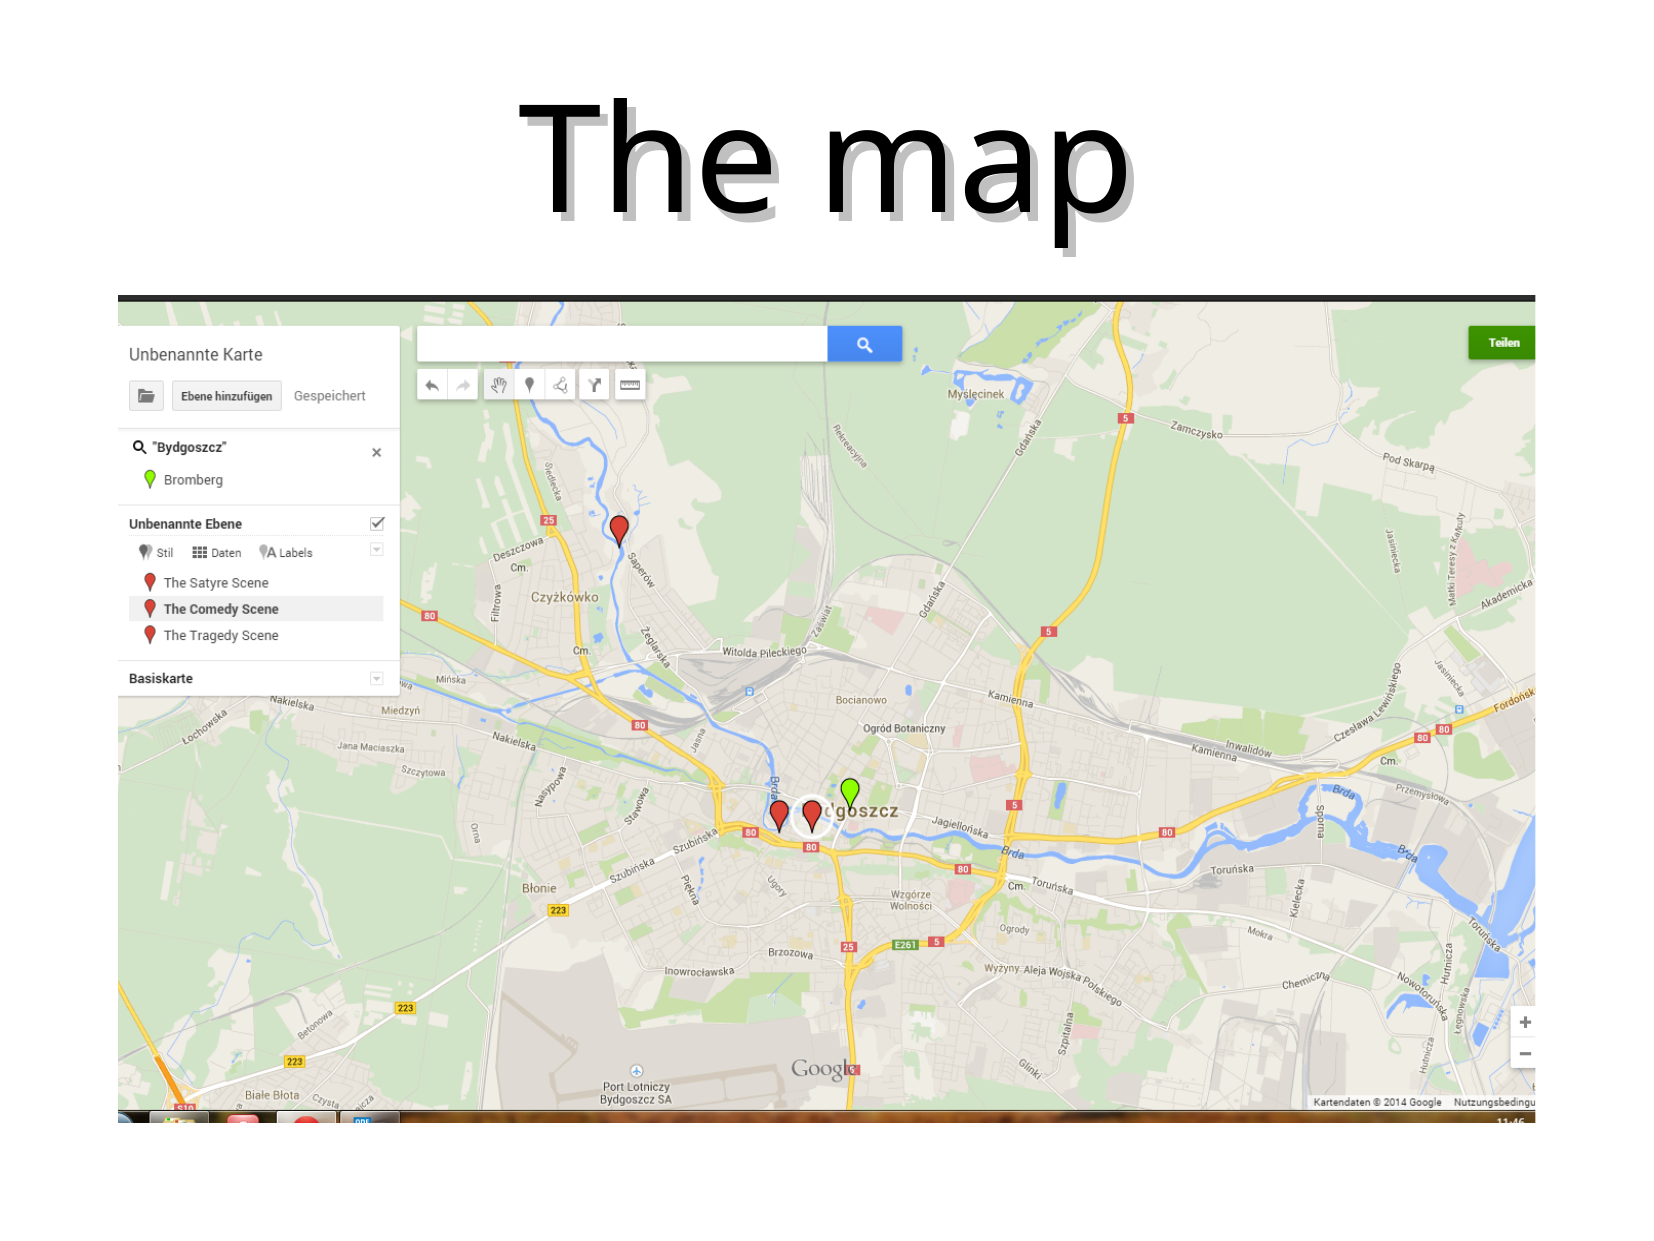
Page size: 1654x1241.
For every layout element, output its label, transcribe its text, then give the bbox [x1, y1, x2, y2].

picture [118, 295, 1536, 1123]
title The map [82, 49, 1571, 257]
